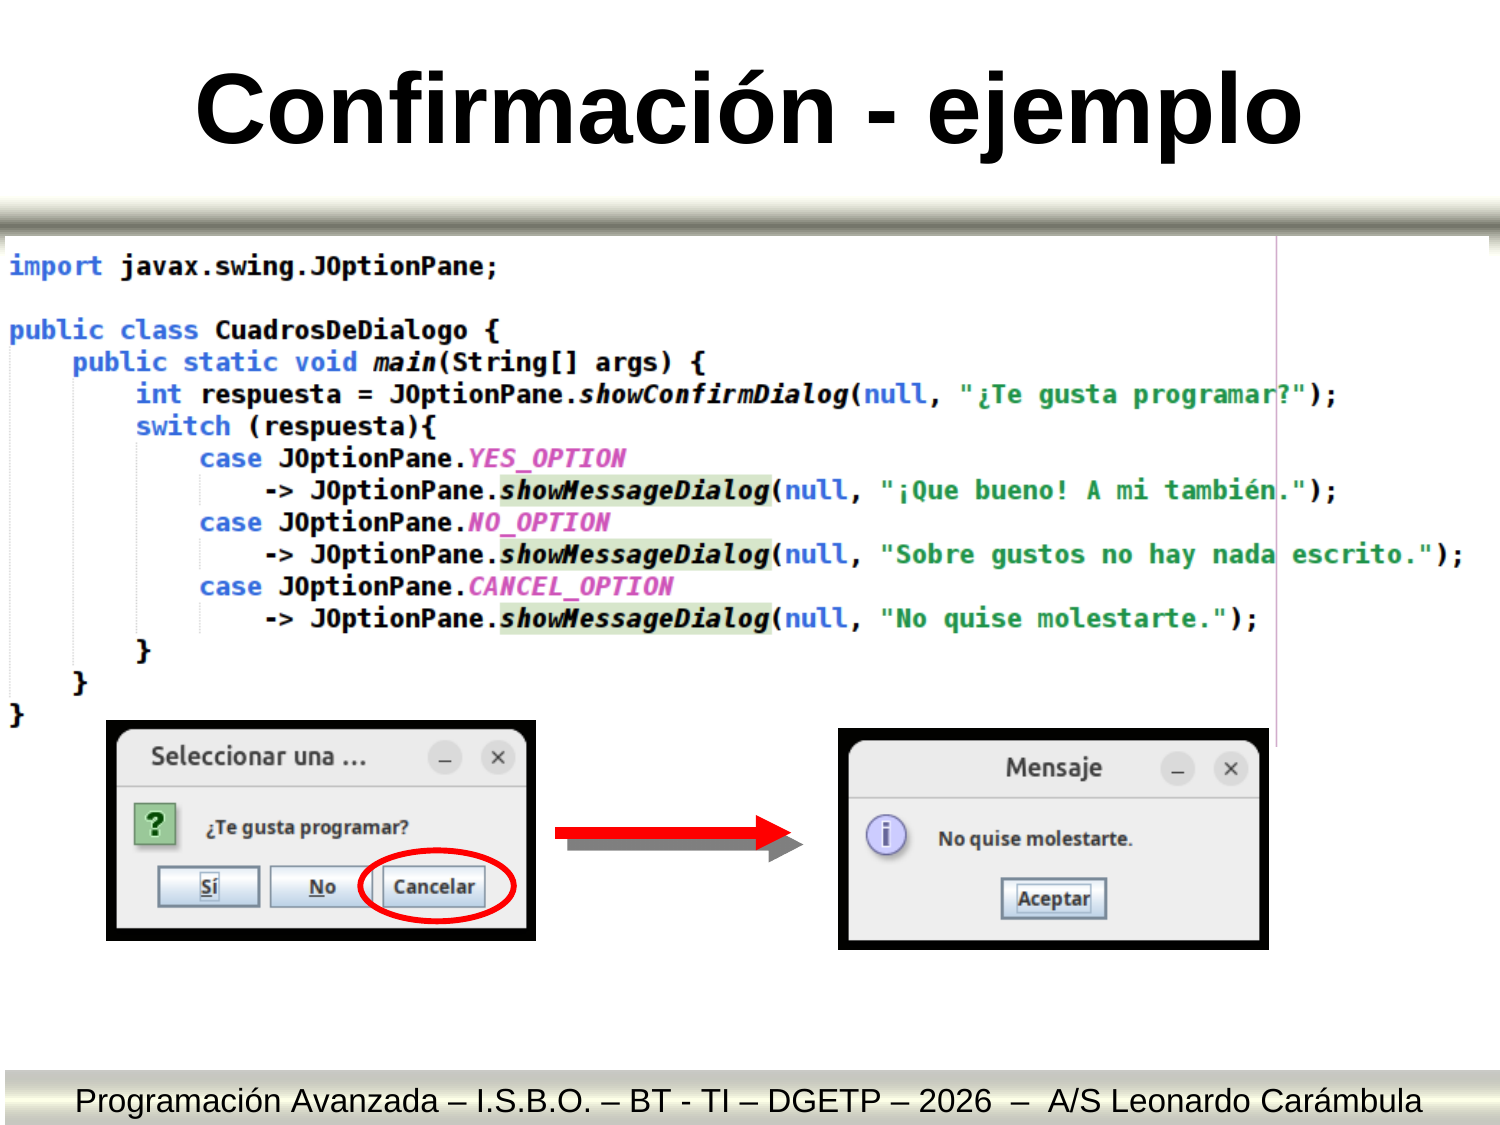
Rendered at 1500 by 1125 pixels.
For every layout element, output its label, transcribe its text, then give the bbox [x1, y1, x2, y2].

title Confirmación - ejemplo [0, 9, 1500, 198]
picture [5, 236, 1489, 950]
